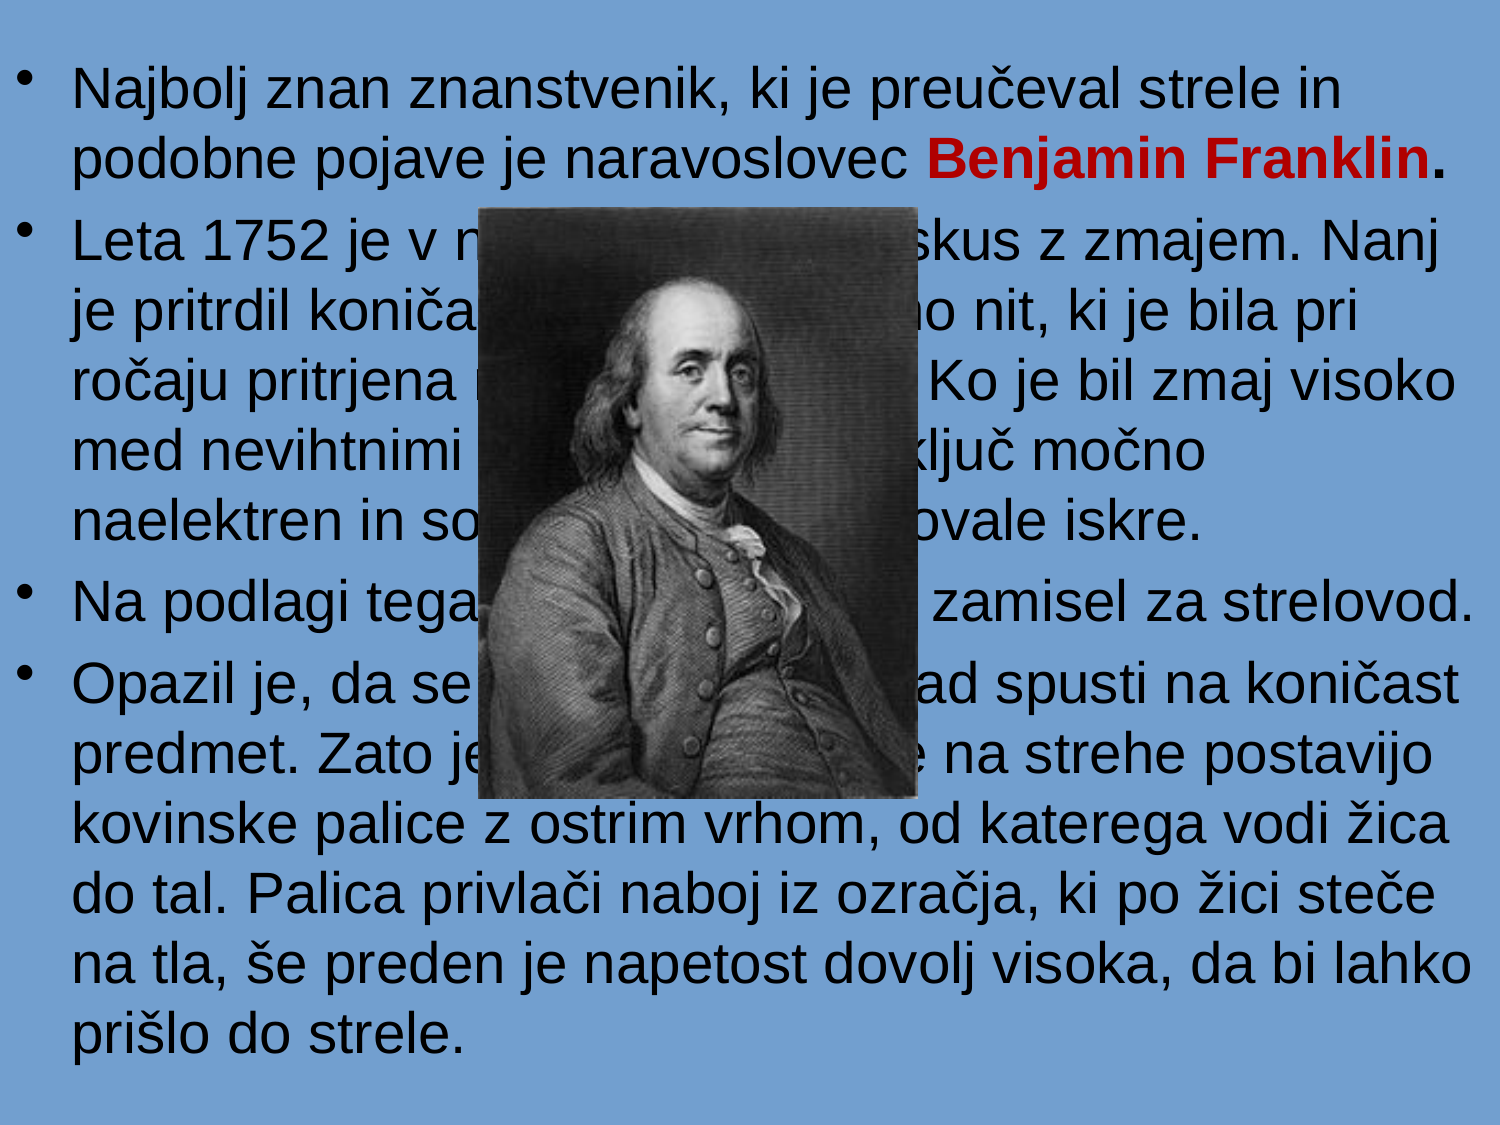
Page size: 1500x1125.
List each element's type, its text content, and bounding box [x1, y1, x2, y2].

list Najbolj znan znanstvenik, ki je preučeval strele in podobne pojave je naravoslovec Benjamin Franklin. Leta 1752 je v nevihti izvedel poskus z zmajem. Nanj je pritrdil koničasto žico ter svileno nit, ki je bila pri ročaju pritrjena na kovinski ključ. Ko je bil zmaj visoko med nevihtnimi oblaki, je postal ključ močno naelektren in so z njega preskakovale iskre. Na podlagi tega poskusa je dobil zamisel za strelovod. Opazil je, da se električni naboj rad spusti na koničast predmet. Zato je predlagal, da se na strehe postavijo kovinske palice z ostrim vrhom, od katerega vodi žica do tal. Palica privlači naboj iz ozračja, ki po žici steče na tla, še preden je napetost dovolj visoka, da bi lahko prišlo do strele. [0, 42, 1500, 1125]
picture [478, 207, 918, 799]
